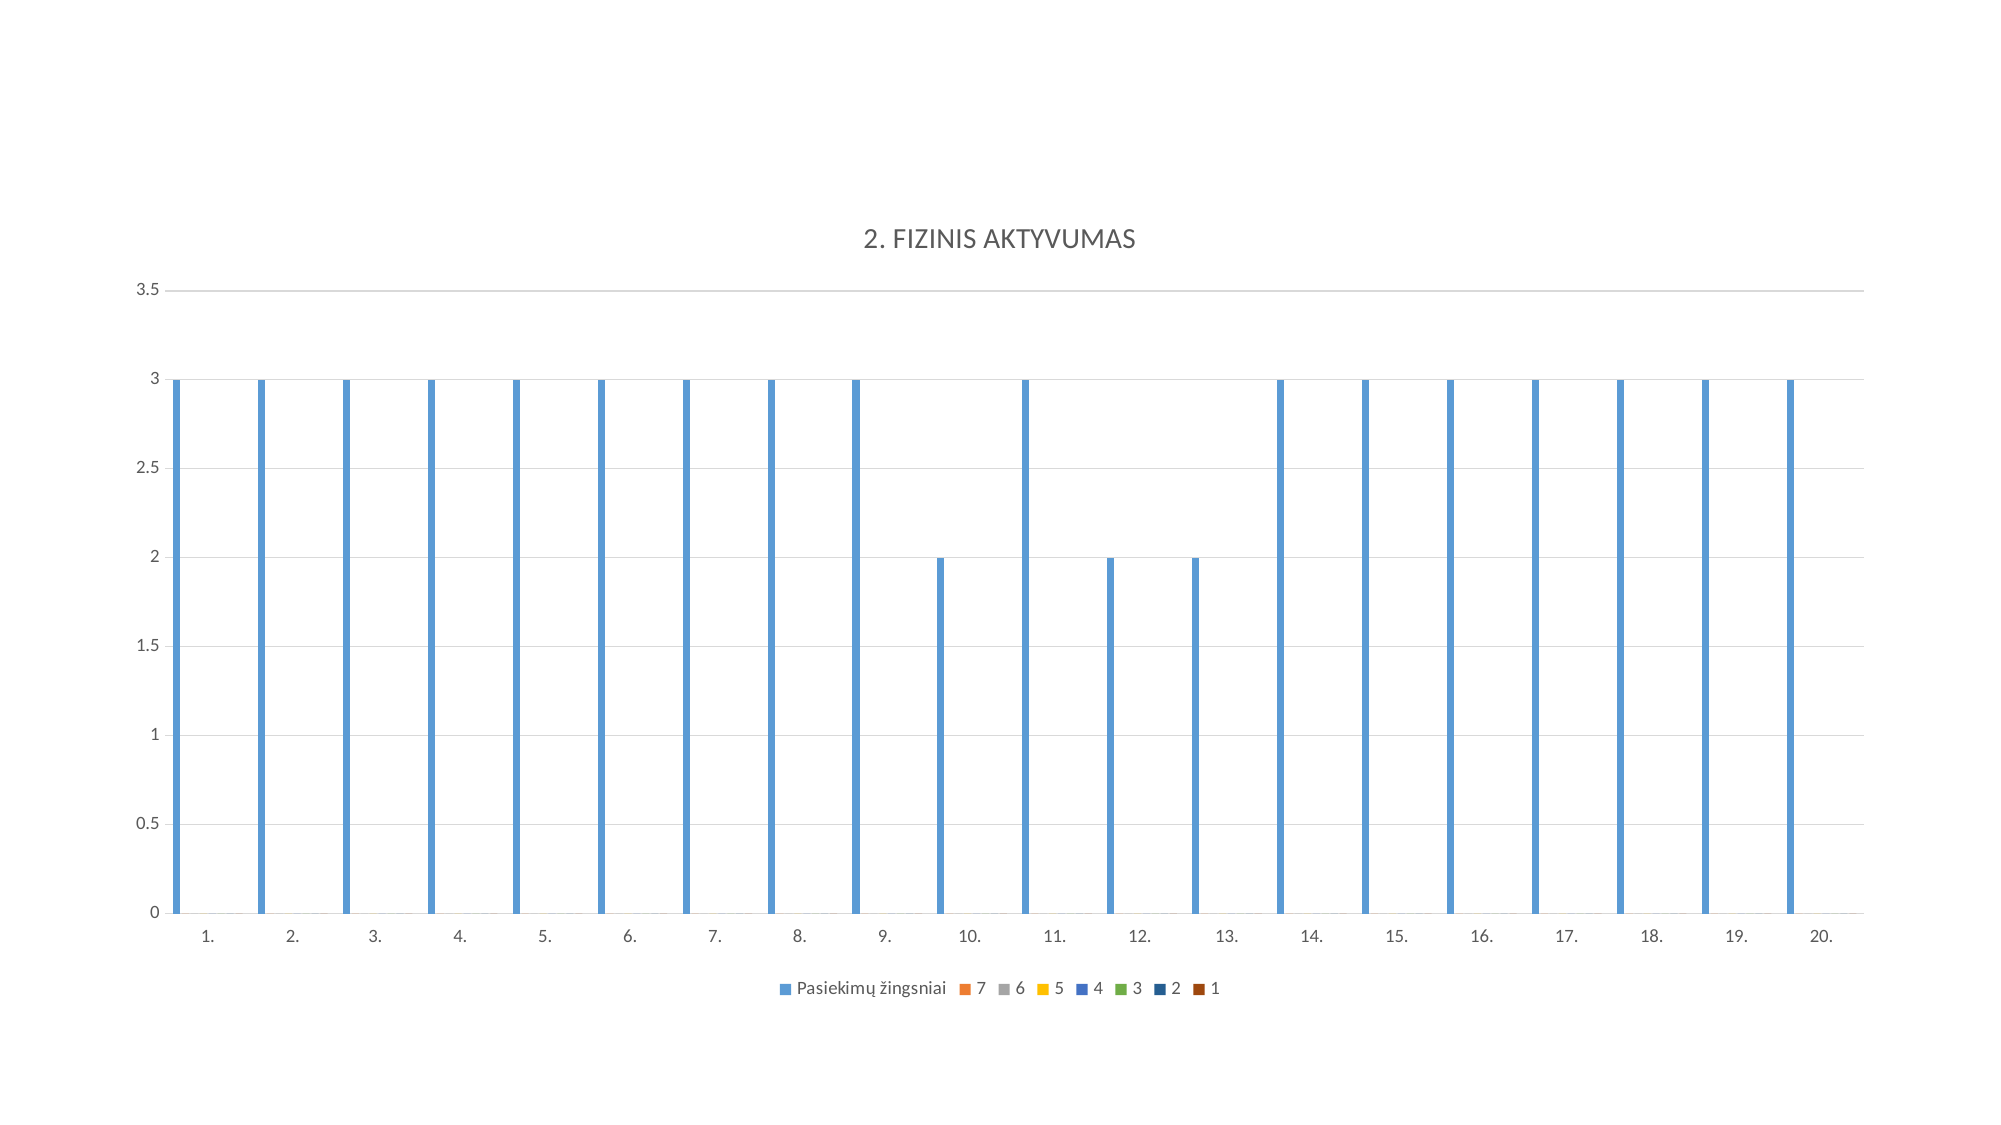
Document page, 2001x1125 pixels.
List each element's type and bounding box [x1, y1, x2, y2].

chart [99, 193, 1900, 1005]
